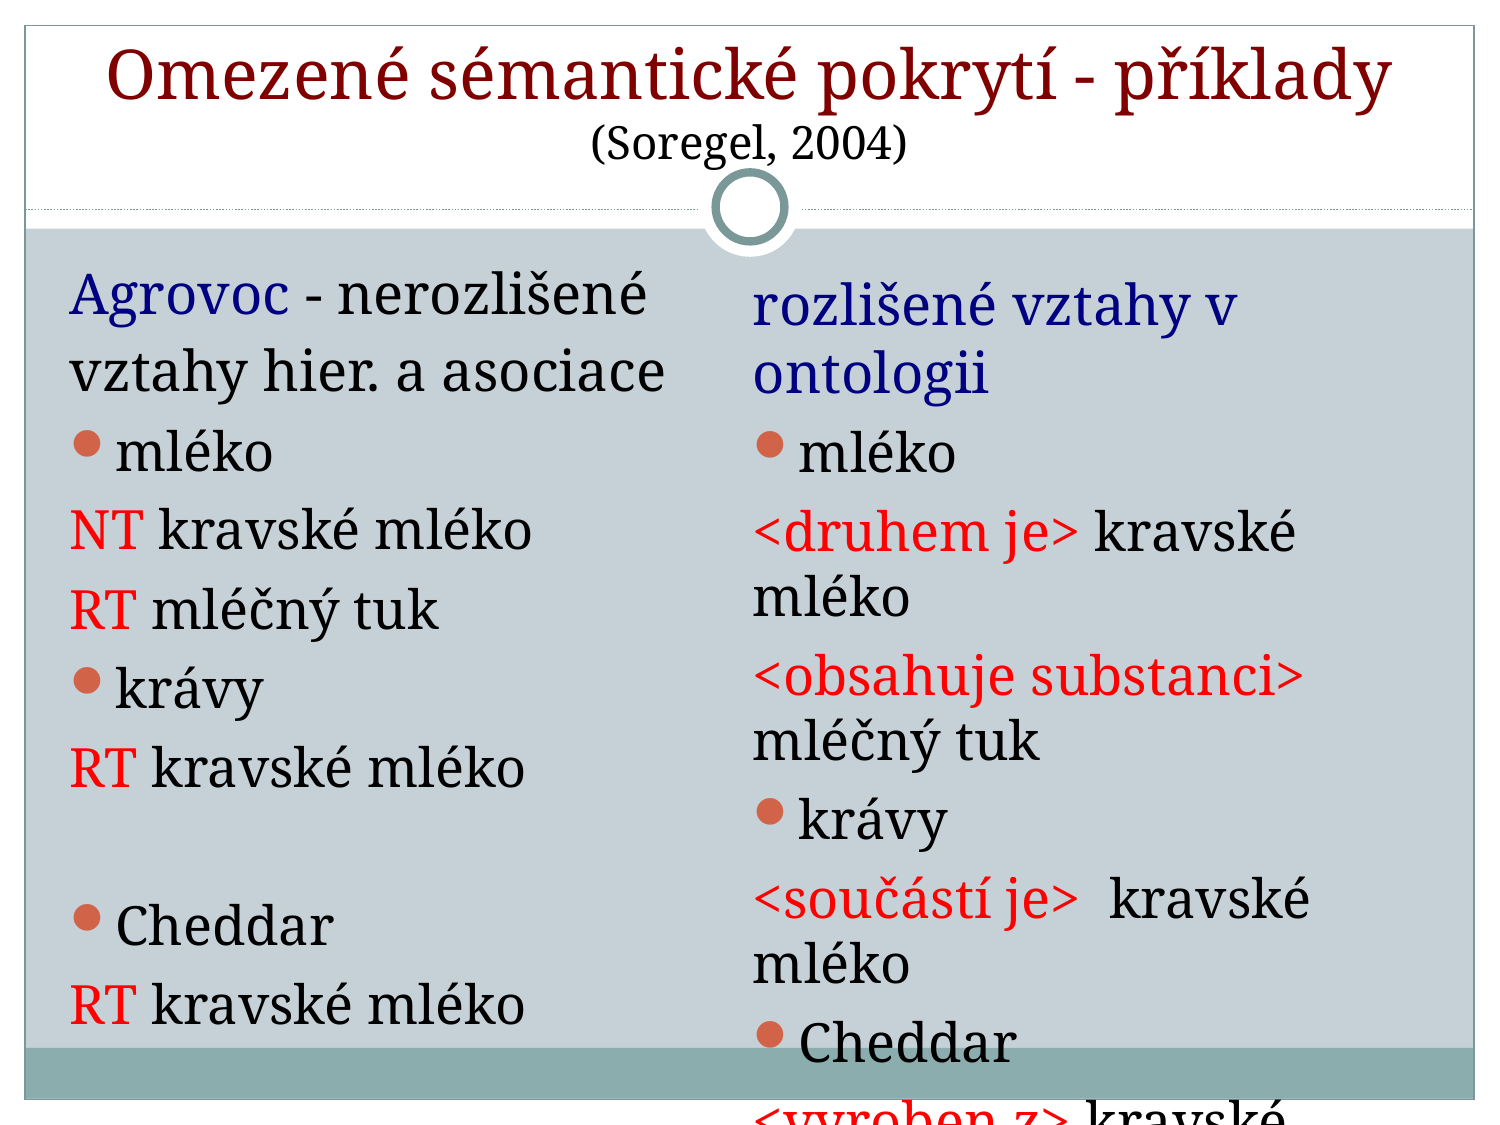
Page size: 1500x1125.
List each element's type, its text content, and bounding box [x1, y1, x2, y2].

list rozlišené vztahy v ontologii mléko <druhem je> kravské mléko <obsahuje substanci> mléčný tuk krávy <součástí je> kravské mléko Cheddar <vyroben z> kravské mléko [738, 261, 1472, 1093]
list Agrovoc - nerozlišené vztahy hier. a asociace mléko NT kravské mléko RT mléčný tuk krávy RT kravské mléko Cheddar RT kravské mléko [55, 250, 739, 1034]
title Omezené sémantické pokrytí - příklady (Soregel, 2004) [49, 23, 1450, 177]
